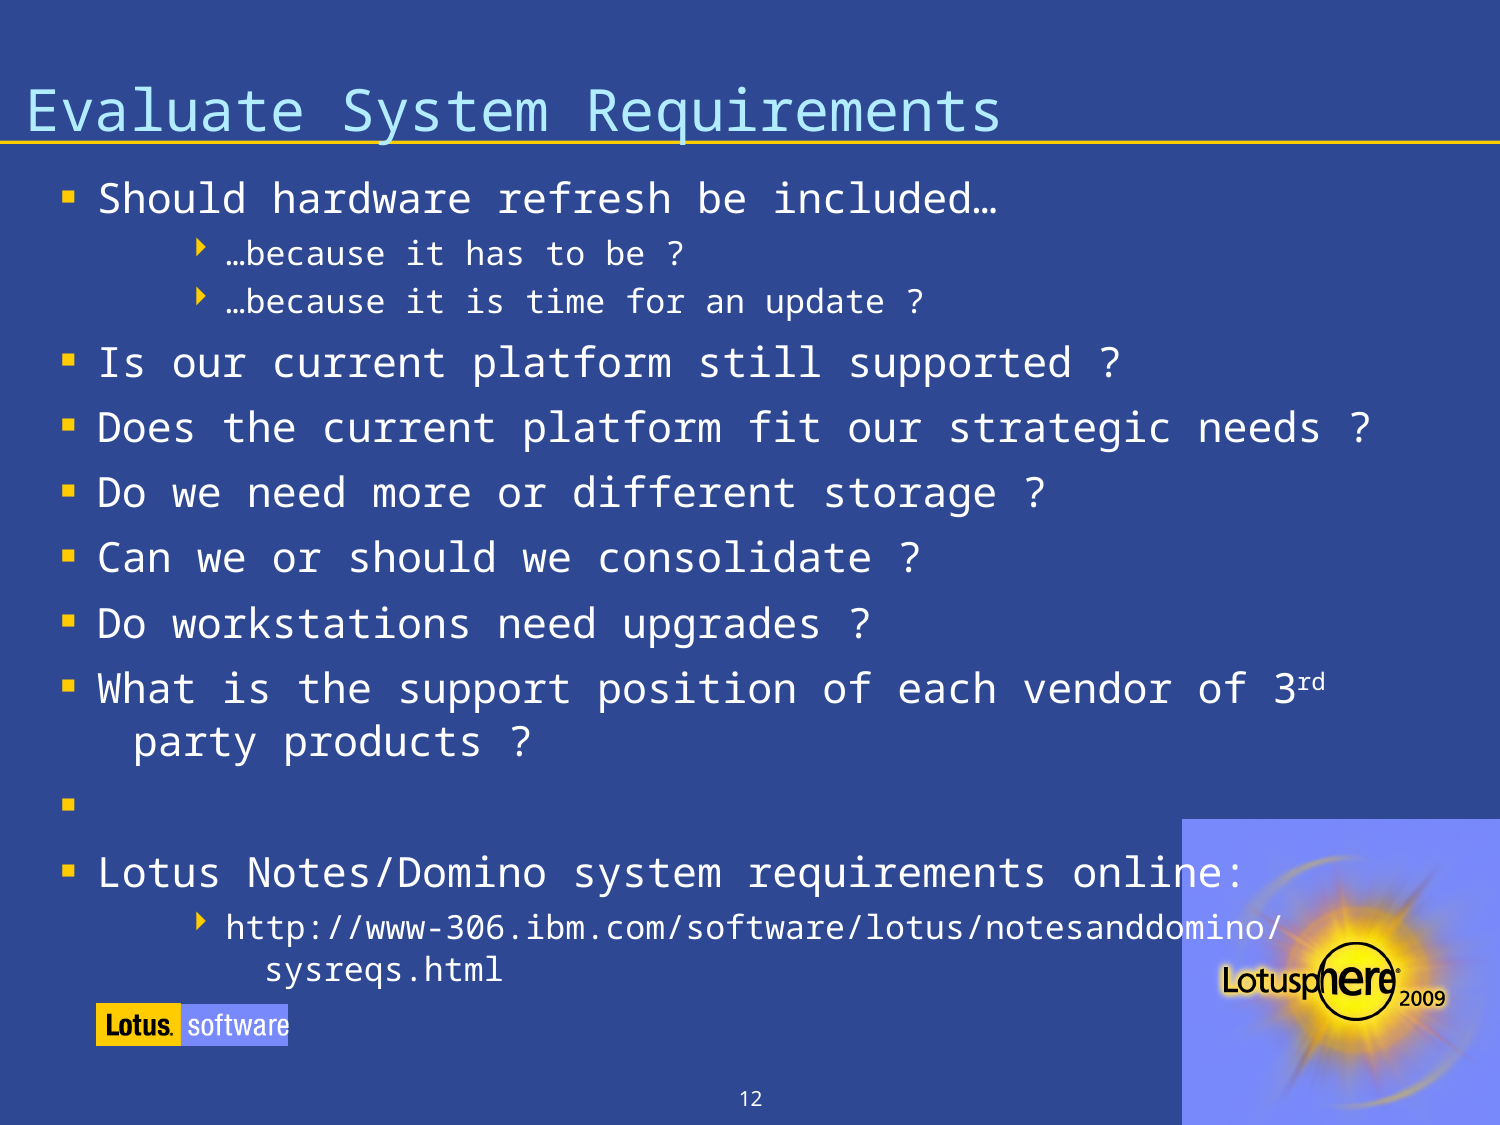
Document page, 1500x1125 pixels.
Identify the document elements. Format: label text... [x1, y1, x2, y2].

title Evaluate System Requirements [25, 74, 1476, 165]
picture [1181, 818, 1500, 1125]
list Should hardware refresh be included… …because it has to be ? …because it is time for an update ? Is our current platform still supported ? Does the current platform fit our strategic needs ? Do we need more or different storage ? Can we or should we consolidate ? Do workstations need upgrades ? What is the support position of each vendor of 3rd party products ? Lotus Notes/Domino system requirements online: http://www-306.ibm.com/software/lotus/notesanddomino/sysreqs.html [57, 163, 1383, 978]
picture [96, 1003, 289, 1046]
